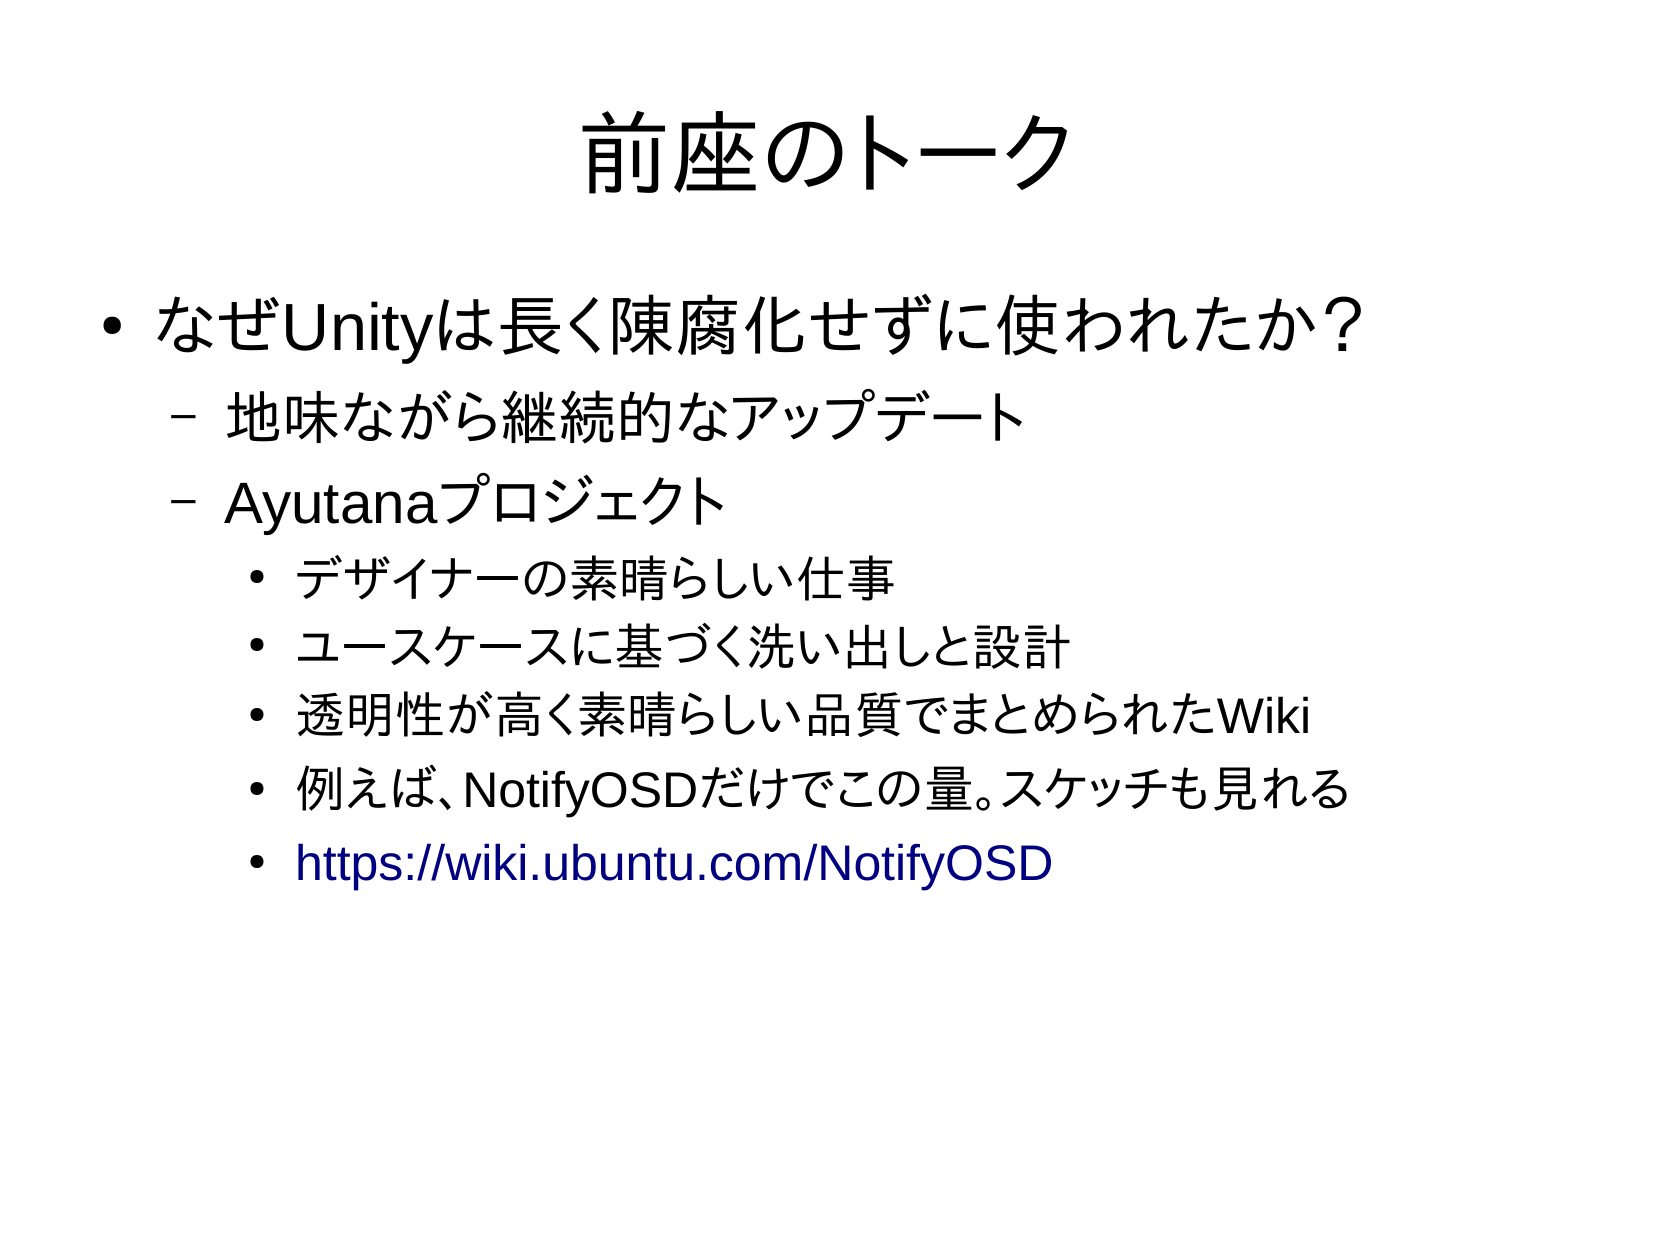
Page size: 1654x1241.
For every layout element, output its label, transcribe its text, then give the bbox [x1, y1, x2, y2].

title 前座のトーク [82, 49, 1571, 257]
list なぜUnityは長く陳腐化せずに使われたか？ 地味ながら継続的なアップデート Ayutanaプロジェクト デザイナーの素晴らしい仕事 ユースケースに基づく洗い出しと設計 透明性が高く素晴らしい品質でまとめられたWiki 例えば、NotifyOSDだけでこの量。スケッチも見れる https://wiki.ubuntu.com/NotifyOSD [82, 290, 1571, 1010]
